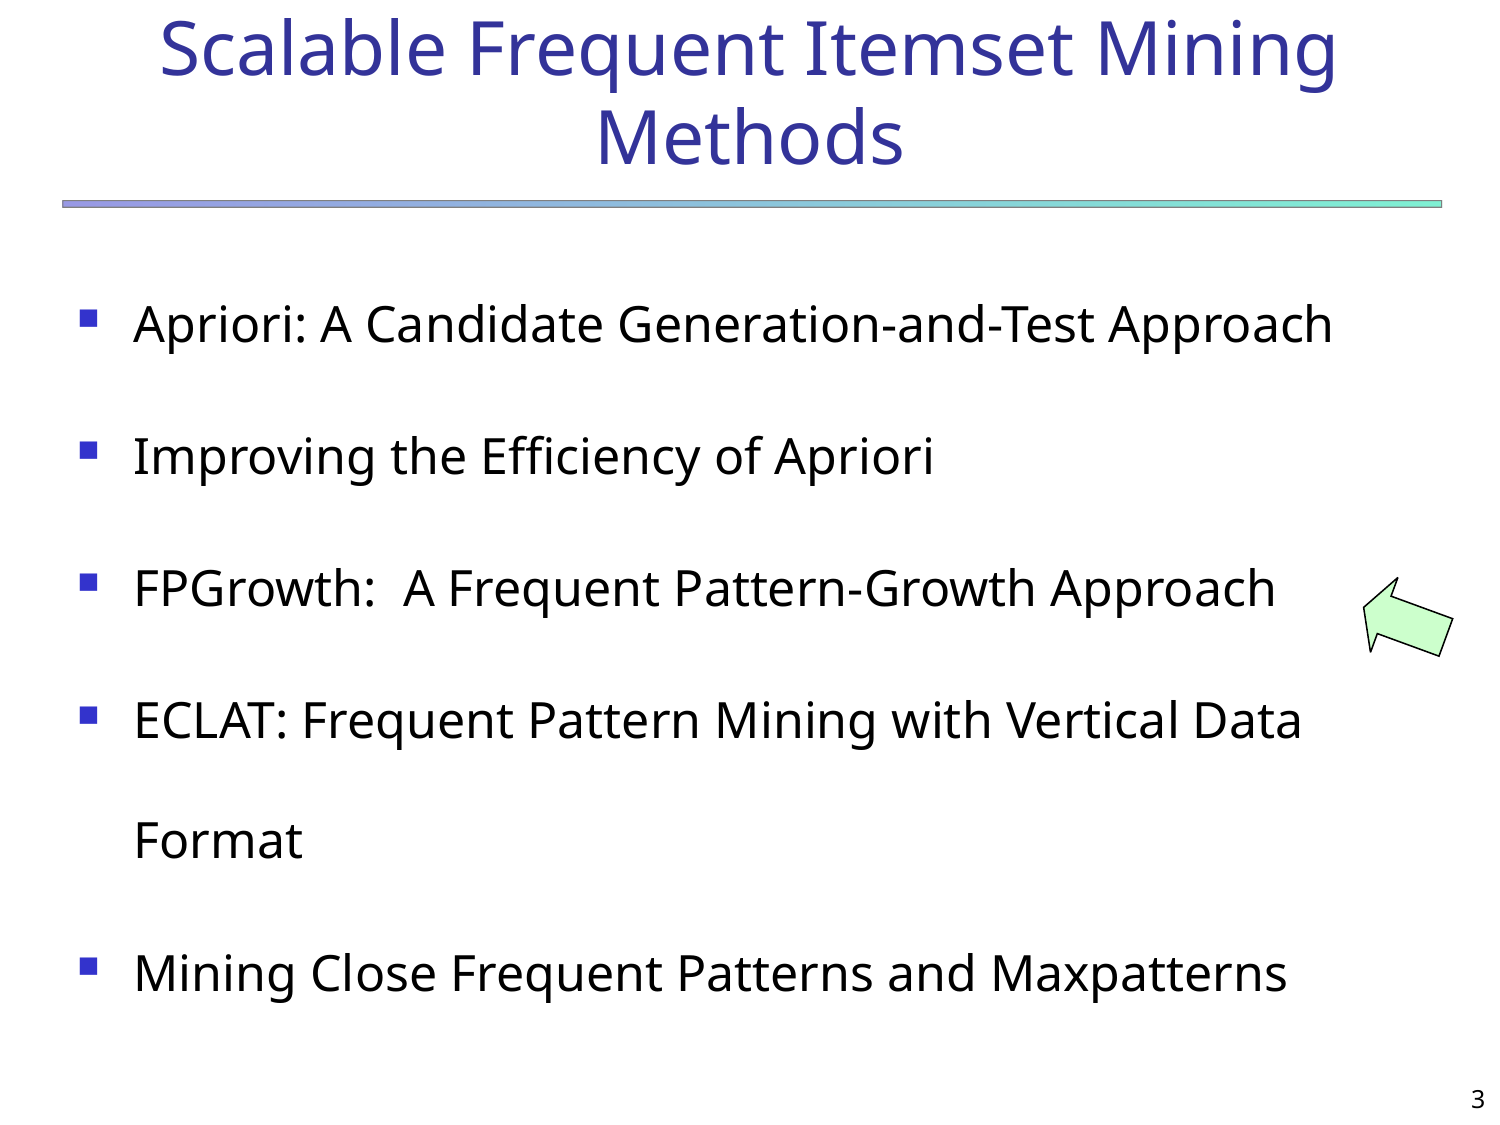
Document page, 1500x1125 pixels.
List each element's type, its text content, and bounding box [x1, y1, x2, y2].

title Scalable Frequent Itemset Mining Methods [0, 0, 1500, 188]
text_box <number> [1187, 1062, 1500, 1125]
list Apriori: A Candidate Generation-and-Test Approach Improving the Efficiency of Apriori FPGrowth: A Frequent Pattern-Growth Approach ECLAT: Frequent Pattern Mining with Vertical Data Format Mining Close Frequent Patterns and Maxpatterns [62, 224, 1438, 1063]
text_box [1363, 577, 1453, 657]
